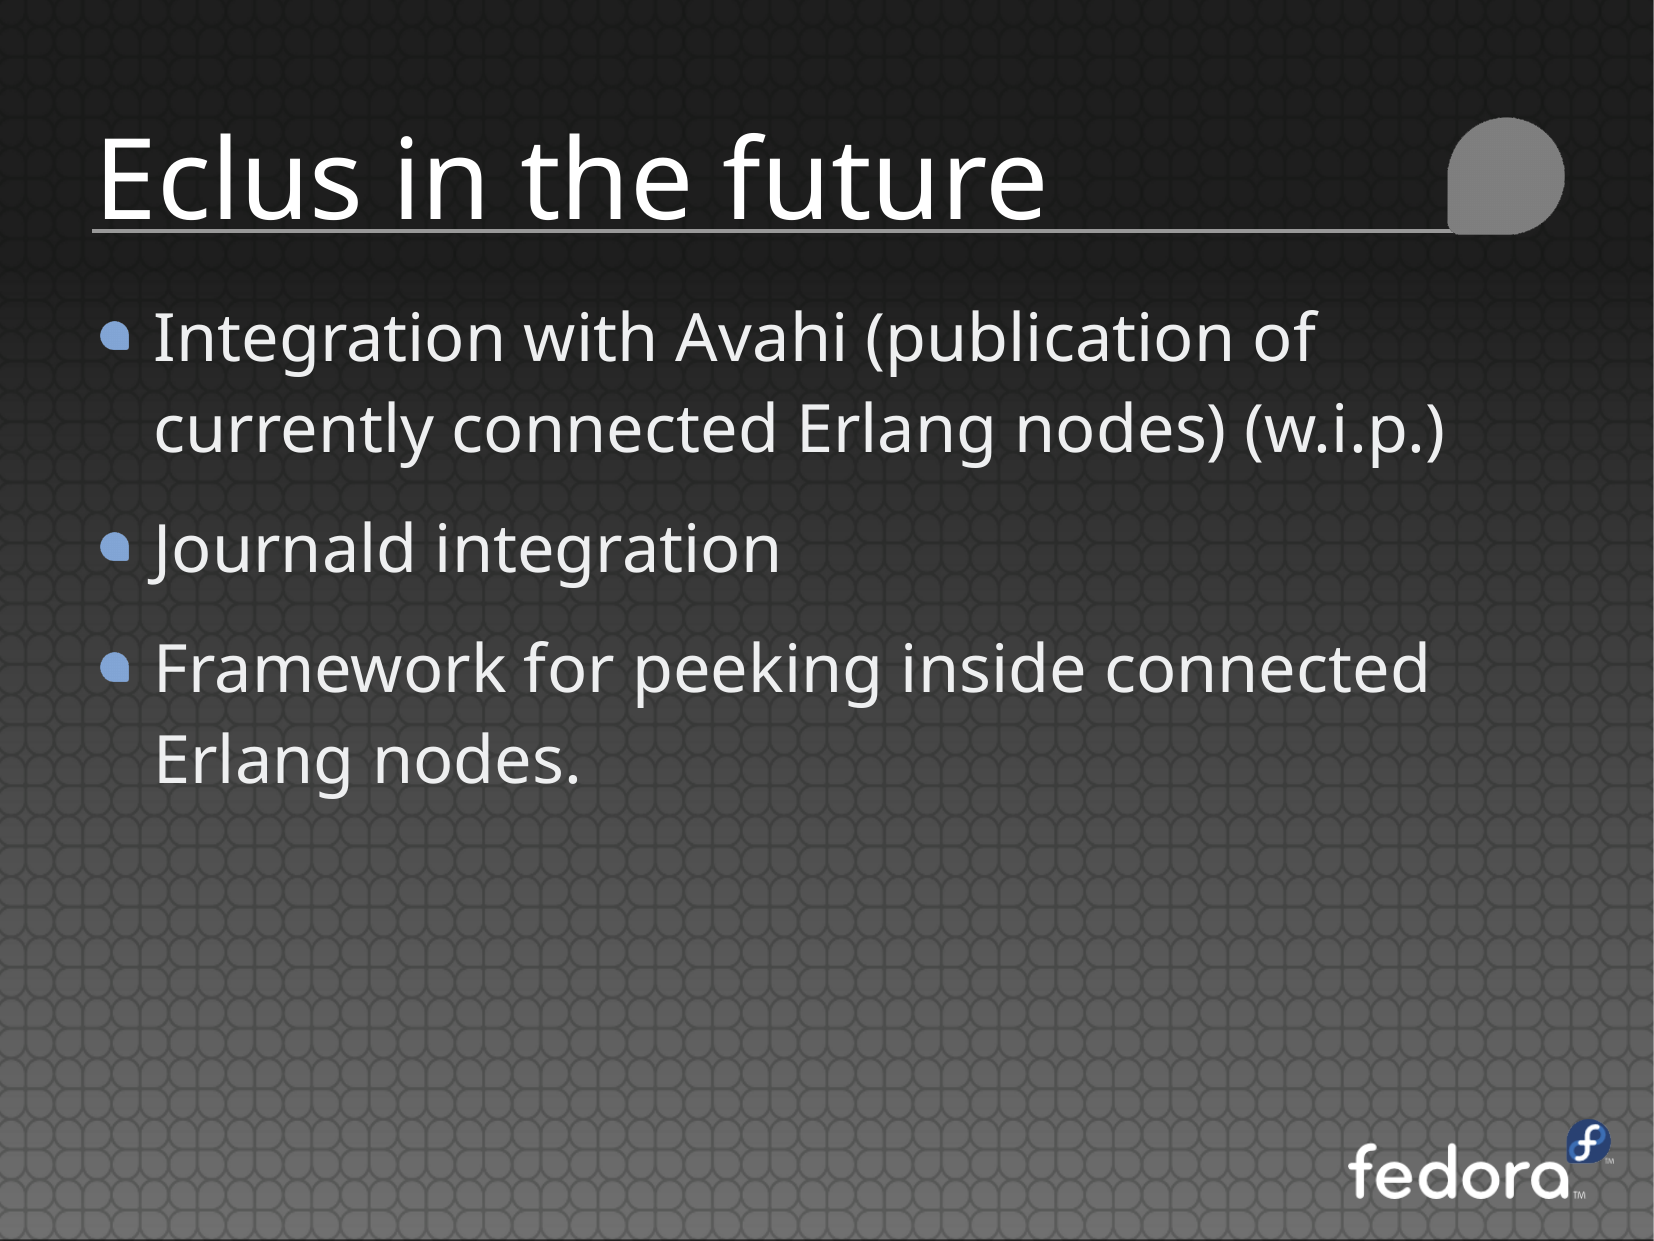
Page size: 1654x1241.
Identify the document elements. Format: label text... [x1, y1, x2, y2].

picture [0, 0, 1654, 1241]
title Eclus in the future [94, 100, 1426, 251]
list Integration with Avahi (publication of currently connected Erlang nodes) (w.i.p.) Journald integration Framework for peeking inside connected Erlang nodes. [82, 290, 1571, 1094]
